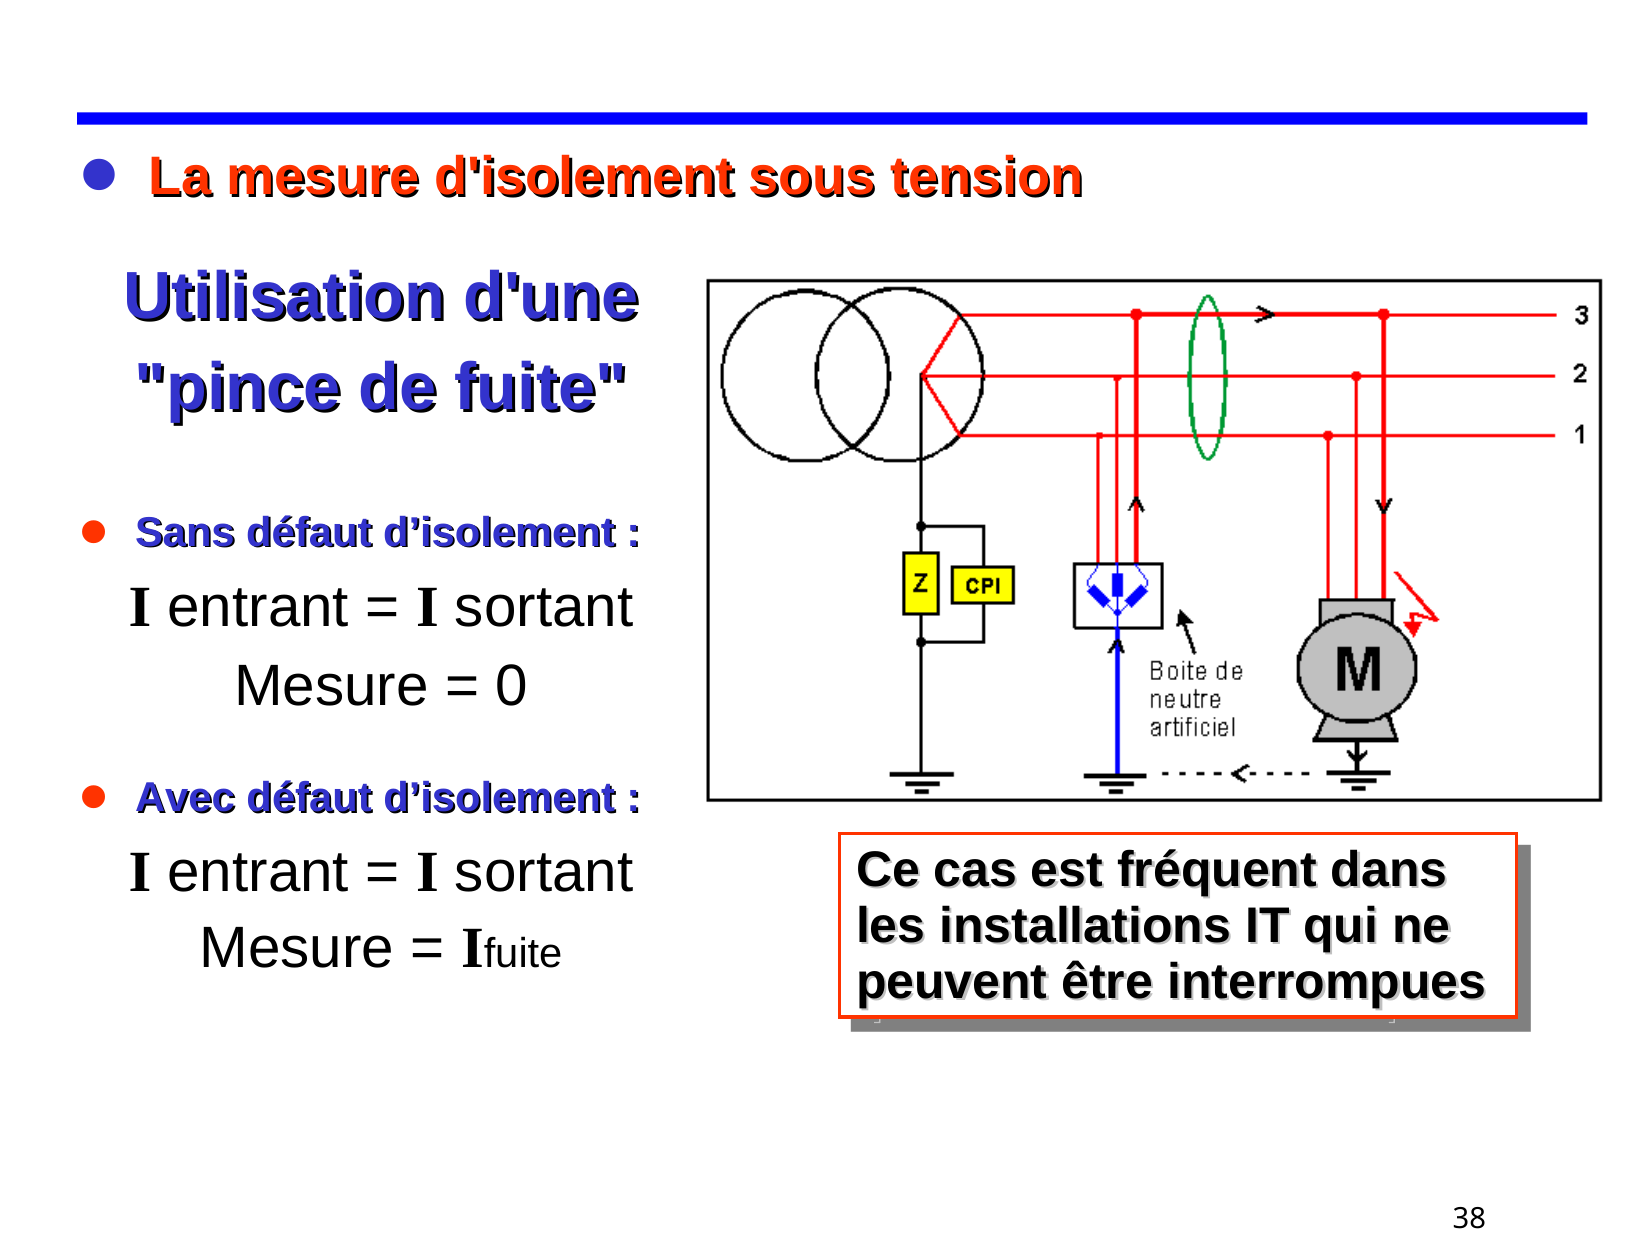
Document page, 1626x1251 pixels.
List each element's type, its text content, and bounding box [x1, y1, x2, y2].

text_box Utilisation d'une "pince de fuite"  Sans défaut d’isolement : I entrant = I sortant Mesure = 0  Avec défaut d’isolement : I entrant = I sortant Mesure = Ifuite [62, 249, 700, 1063]
chart [699, 270, 1618, 813]
text_box Ce cas est fréquent dans les installations IT qui ne peuvent être interrompues [839, 833, 1517, 1018]
text_box  La mesure d'isolement sous tension [62, 137, 1150, 215]
